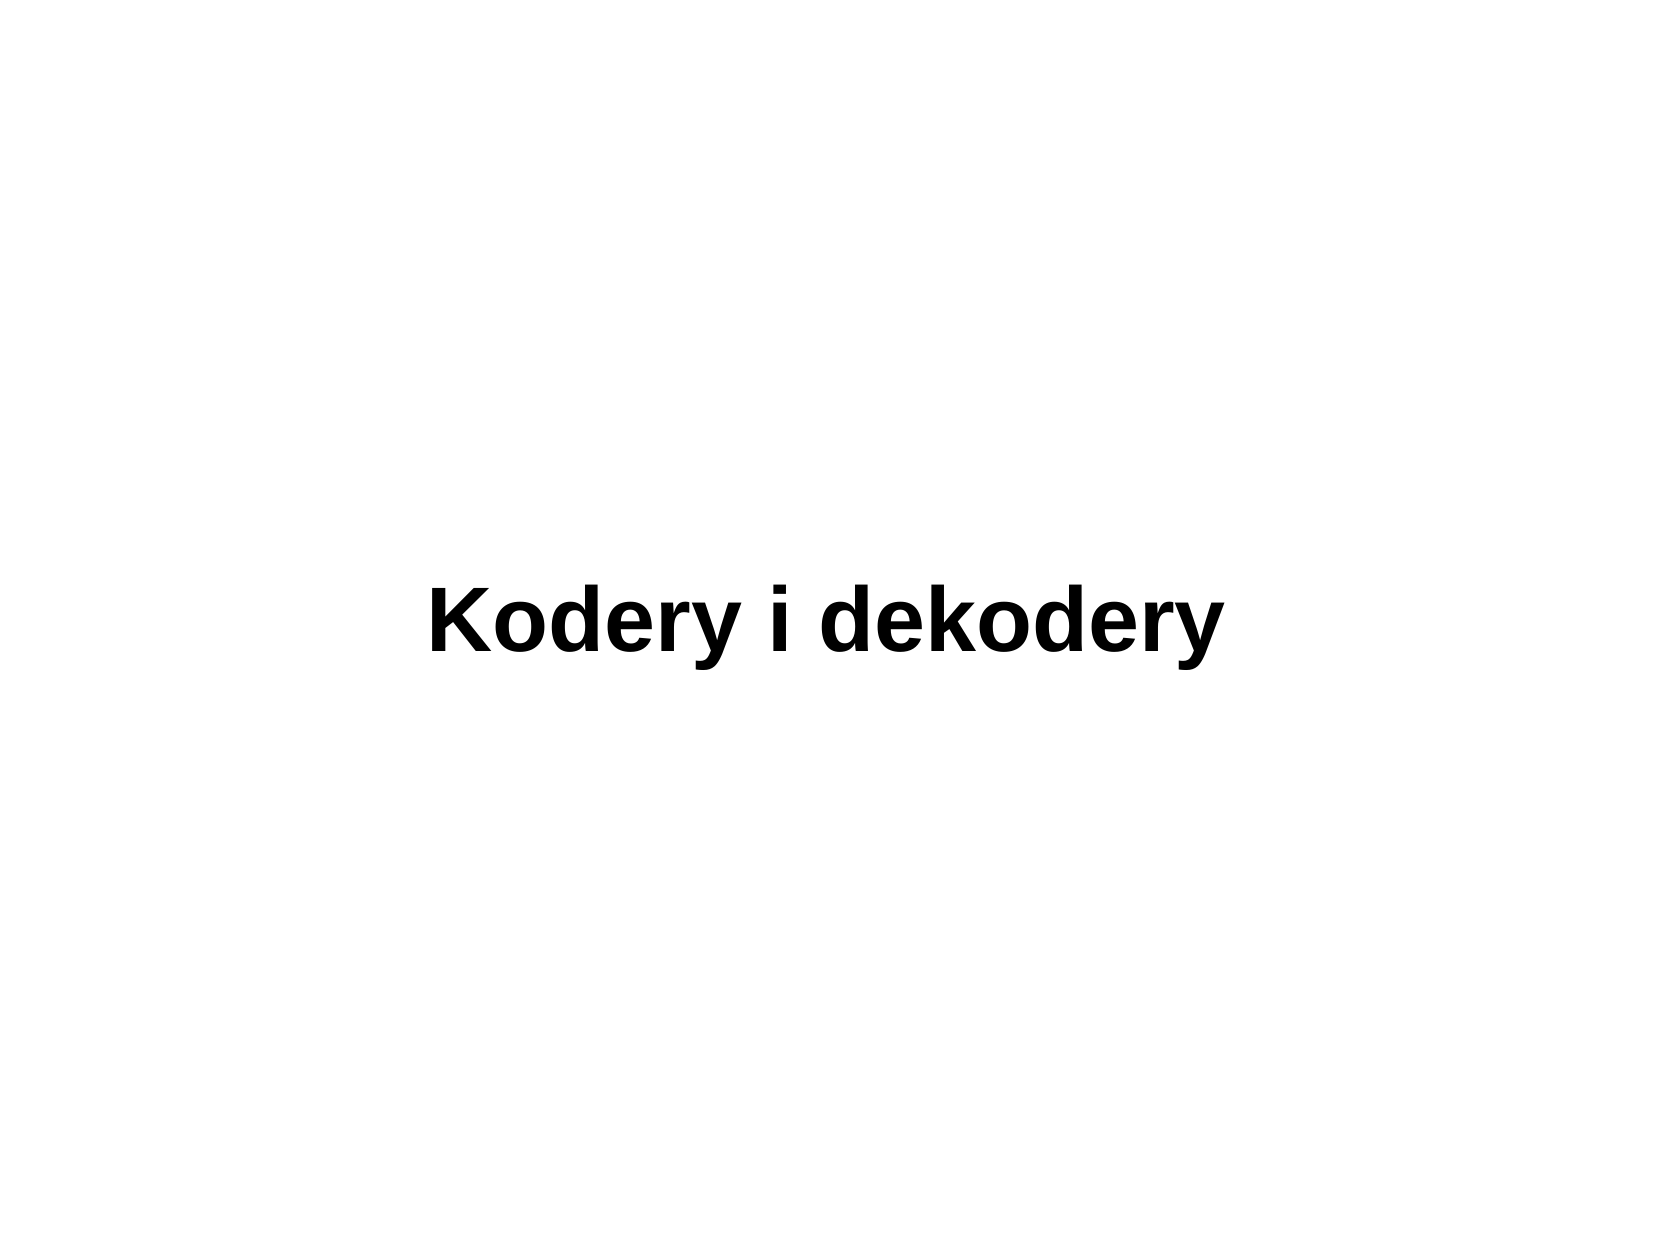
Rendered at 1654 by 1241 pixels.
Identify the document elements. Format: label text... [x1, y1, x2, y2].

title Kodery i dekodery [82, 516, 1571, 724]
